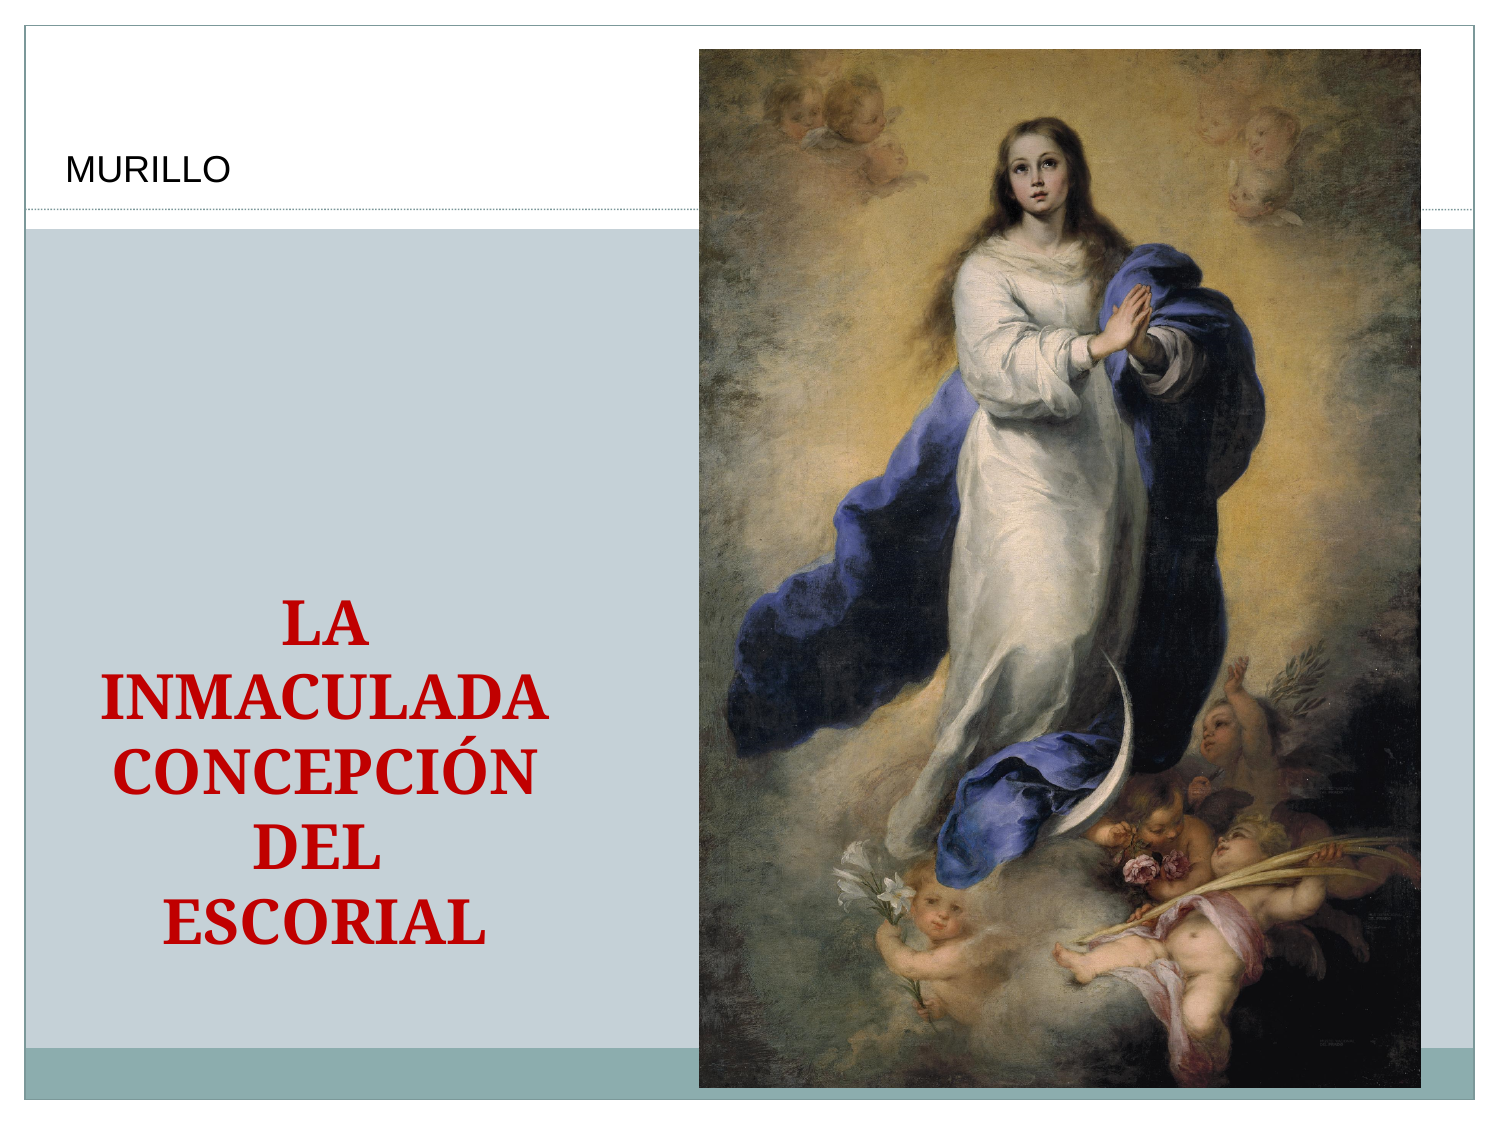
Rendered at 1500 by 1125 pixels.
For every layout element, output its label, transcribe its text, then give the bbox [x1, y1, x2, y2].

title LA INMACULADA CONCEPCIÓN DEL ESCORIAL [37, 575, 613, 700]
text_box MURILLO [50, 137, 247, 198]
picture [699, 49, 1421, 1088]
